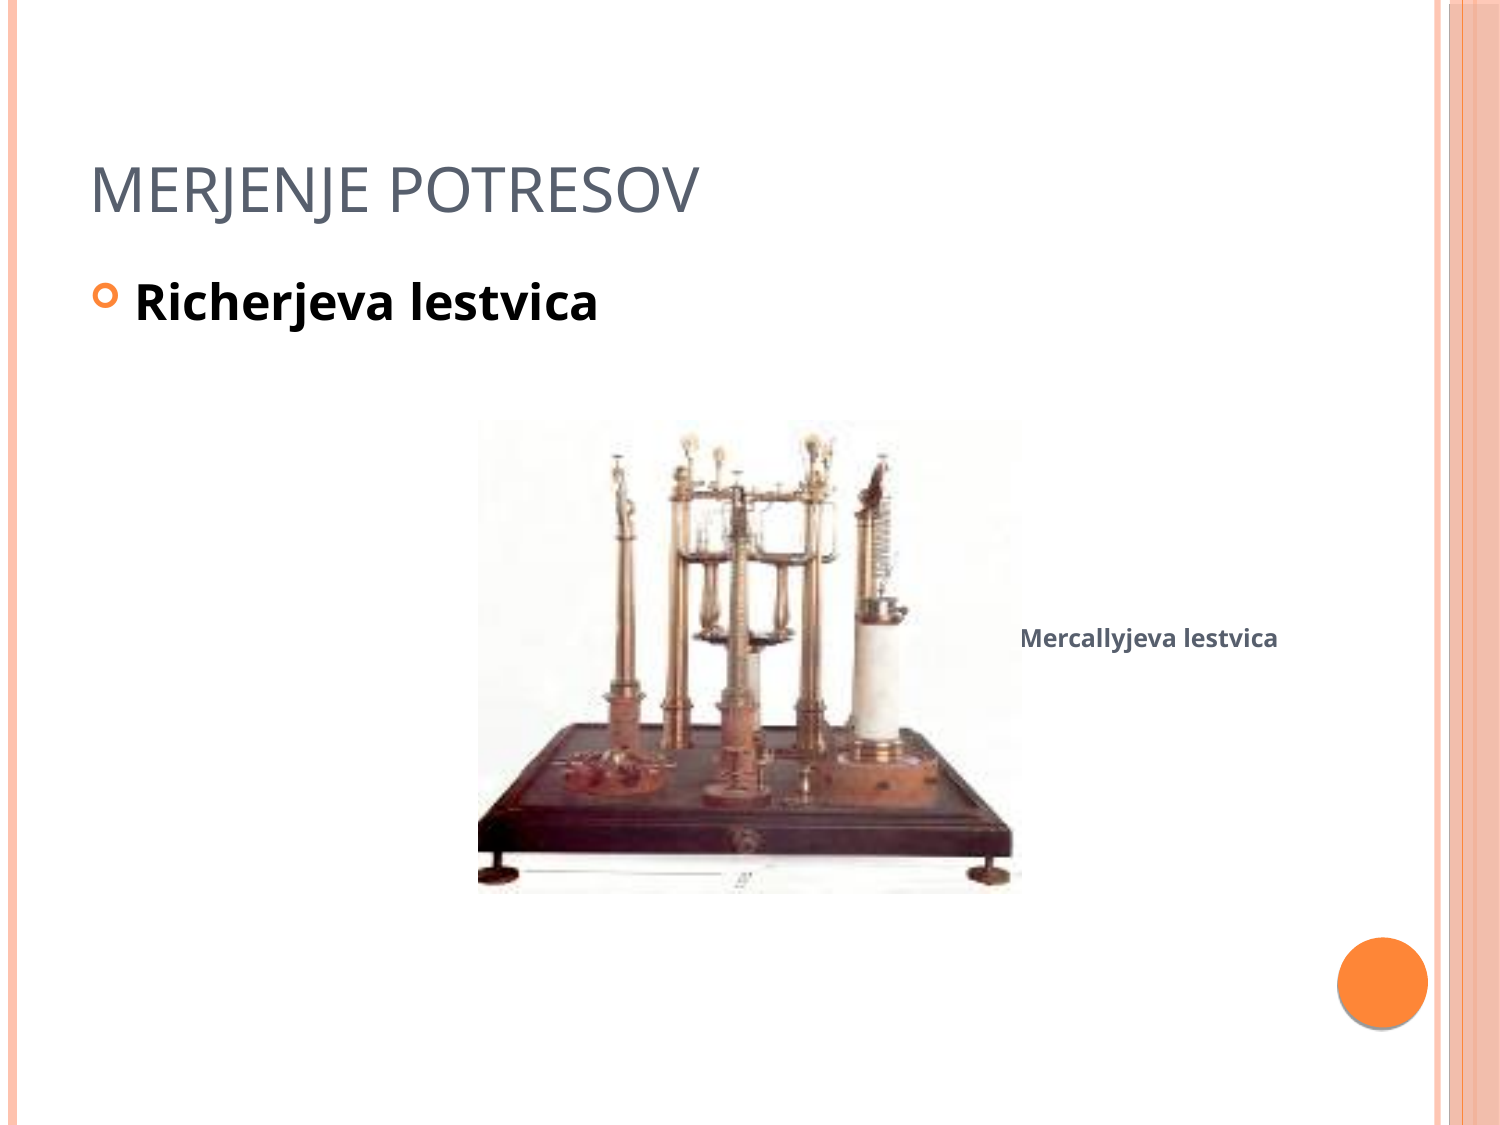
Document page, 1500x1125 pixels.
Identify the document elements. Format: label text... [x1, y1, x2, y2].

picture [478, 420, 1022, 894]
list Mercallyjeva lestvica [700, 262, 1301, 1013]
list Richerjeva lestvica [75, 262, 675, 1013]
title Merjenje potresov [75, 45, 1300, 233]
